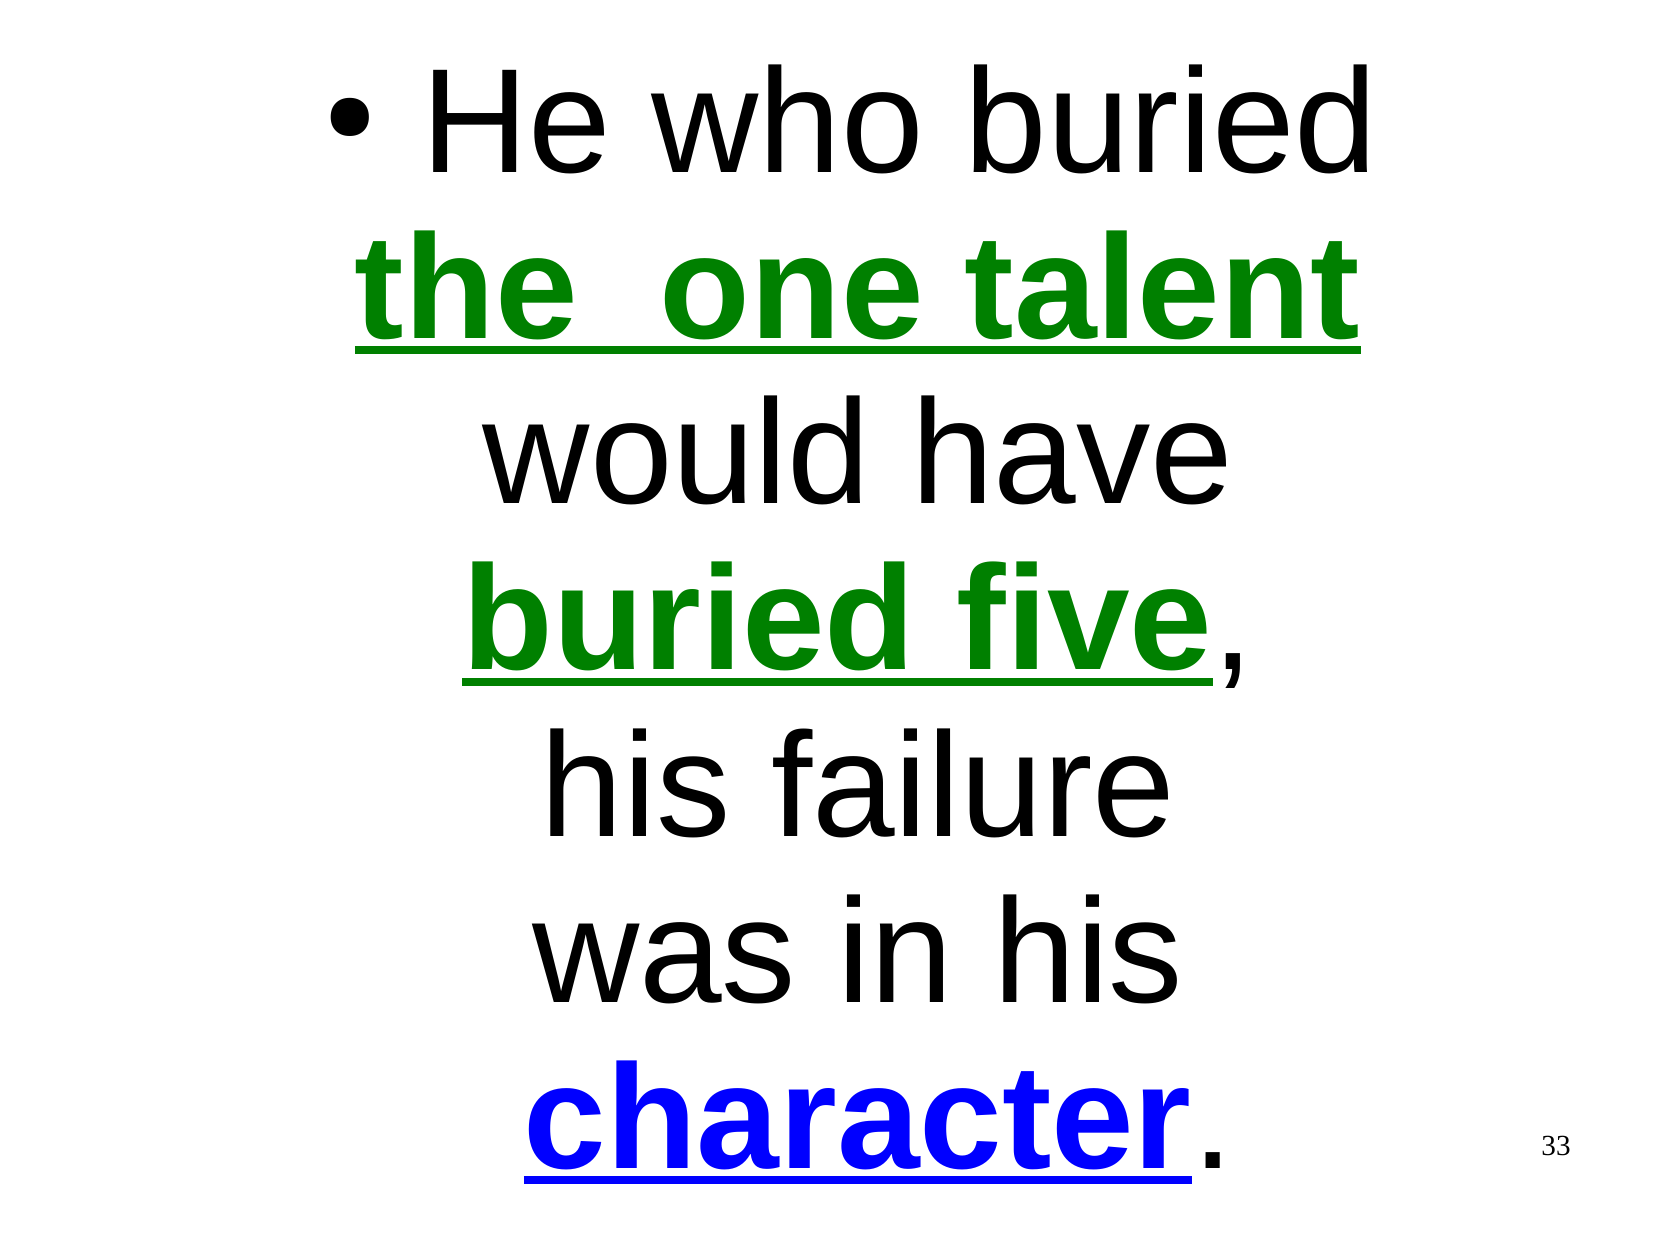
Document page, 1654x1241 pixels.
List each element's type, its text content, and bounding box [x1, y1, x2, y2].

list He who buried the one talent would have buried five, his failure was in his character. [37, 37, 1651, 1201]
